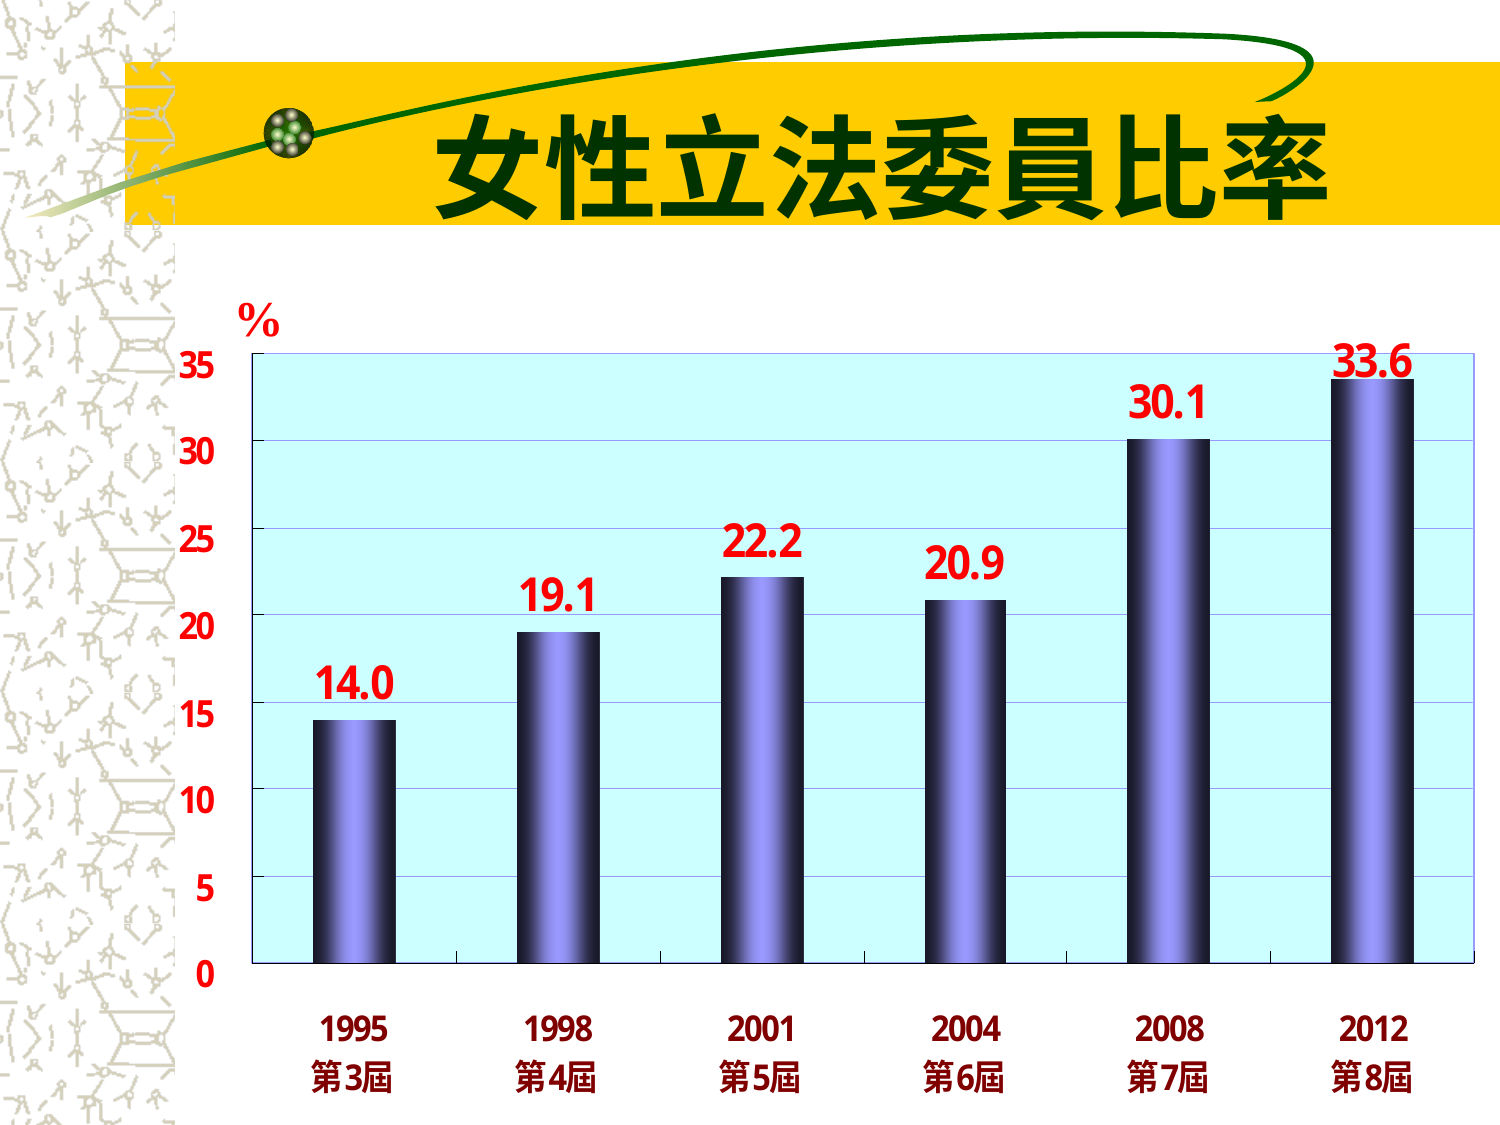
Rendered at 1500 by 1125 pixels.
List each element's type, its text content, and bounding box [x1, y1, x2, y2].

chart [147, 291, 1500, 1125]
text_box 女性立法委員比率 [395, 90, 1368, 205]
text_box % [218, 278, 289, 386]
